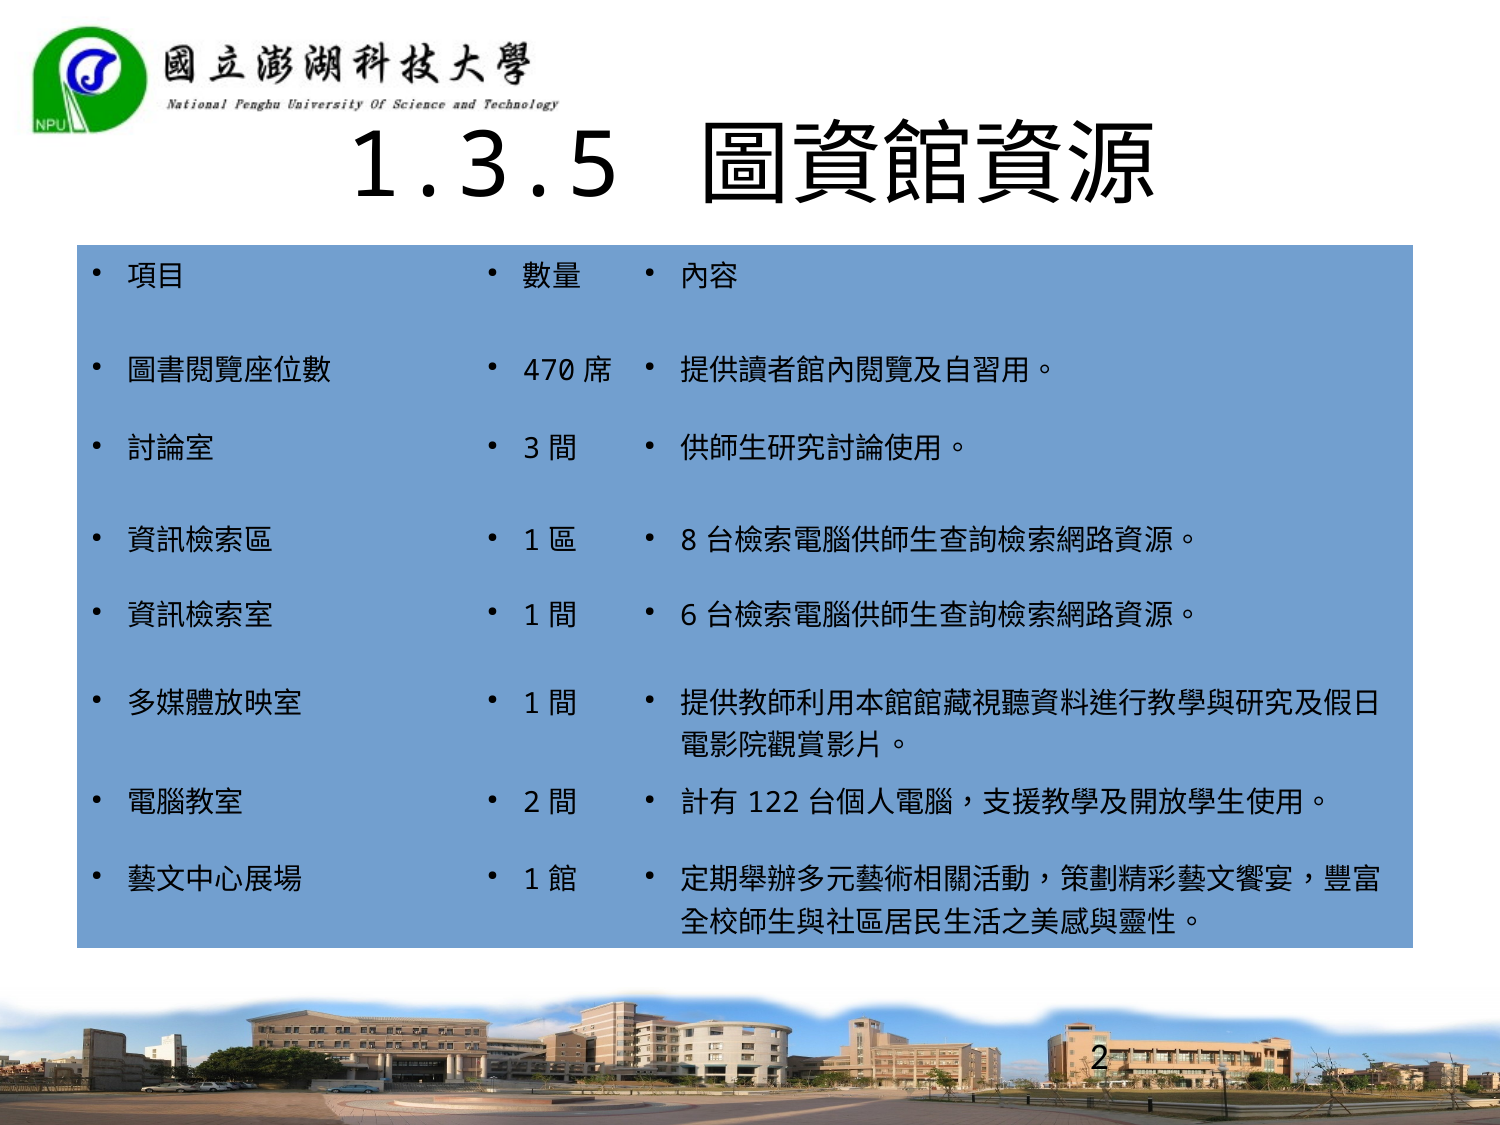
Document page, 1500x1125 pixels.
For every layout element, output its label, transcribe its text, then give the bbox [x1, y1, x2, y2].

text_box 2 [1074, 1024, 1426, 1103]
table_cell 多媒體放映室 [77, 672, 473, 772]
table_header 數量 [473, 245, 630, 339]
table_cell 6台檢索電腦供師生查詢檢索網路資源。 [630, 584, 1413, 672]
title 1.3.5 圖資館資源 [76, 97, 1427, 214]
table_cell 1間 [473, 672, 630, 772]
table_cell 圖書閱覽座位數 [77, 339, 473, 418]
table_cell 1間 [473, 584, 630, 672]
table_cell 電腦教室 [77, 772, 473, 848]
table_cell 470席 [473, 339, 630, 418]
table_cell 1區 [473, 509, 630, 584]
table_cell 1館 [473, 848, 630, 948]
table_cell 藝文中心展場 [77, 848, 473, 948]
table_cell 提供讀者館內閱覽及自習用。 [630, 339, 1413, 418]
table_cell 資訊檢索區 [77, 509, 473, 584]
table_cell 供師生研究討論使用。 [630, 418, 1413, 509]
table_cell 提供教師利用本館館藏視聽資料進行教學與研究及假日電影院觀賞影片。 [630, 672, 1413, 772]
table_cell 討論室 [77, 418, 473, 509]
table_header 項目 [77, 245, 473, 339]
table_cell 定期舉辦多元藝術相關活動，策劃精彩藝文饗宴，豐富全校師生與社區居民生活之美感與靈性。 [630, 848, 1413, 948]
table_cell 計有122台個人電腦，支援教學及開放學生使用。 [630, 772, 1413, 848]
table_header 內容 [630, 245, 1413, 339]
table_cell 8台檢索電腦供師生查詢檢索網路資源。 [630, 509, 1413, 584]
table_cell 3間 [473, 418, 630, 509]
table_cell 2間 [473, 772, 630, 848]
table_cell 資訊檢索室 [77, 584, 473, 672]
